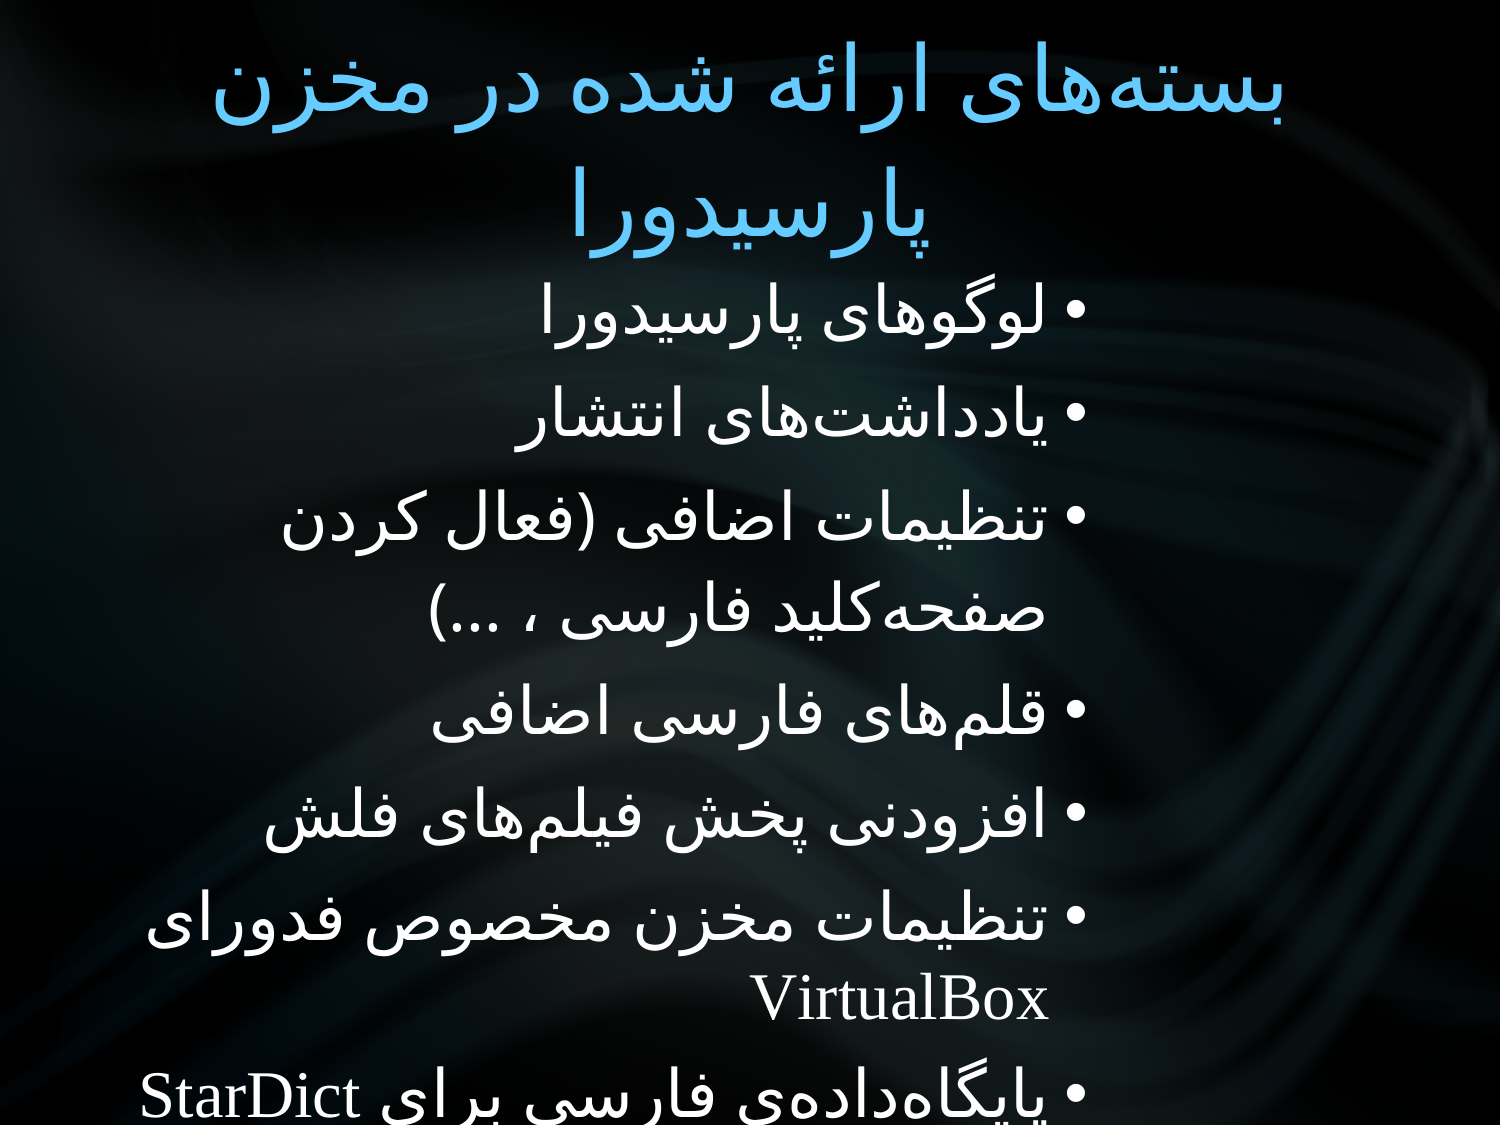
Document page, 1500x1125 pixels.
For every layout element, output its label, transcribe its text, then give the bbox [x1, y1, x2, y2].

title بسته‌های ارائه شده در مخزن پارسیدورا [75, 45, 1426, 233]
list لوگوهای پارسیدورا یادداشت‌های انتشار تنظیمات اضافی (فعال کردن صفحه‌کلید فارسی ، ...) قلم‌های فارسی اضافی افزودنی پخش فیلم‌های فلش تنظیمات مخزن مخصوص فدورای VirtualBox پایگاه‌داده‌ی فارسی برای StarDict ‏Jockey و ساغر (به صورت موقت) [75, 262, 1426, 1071]
